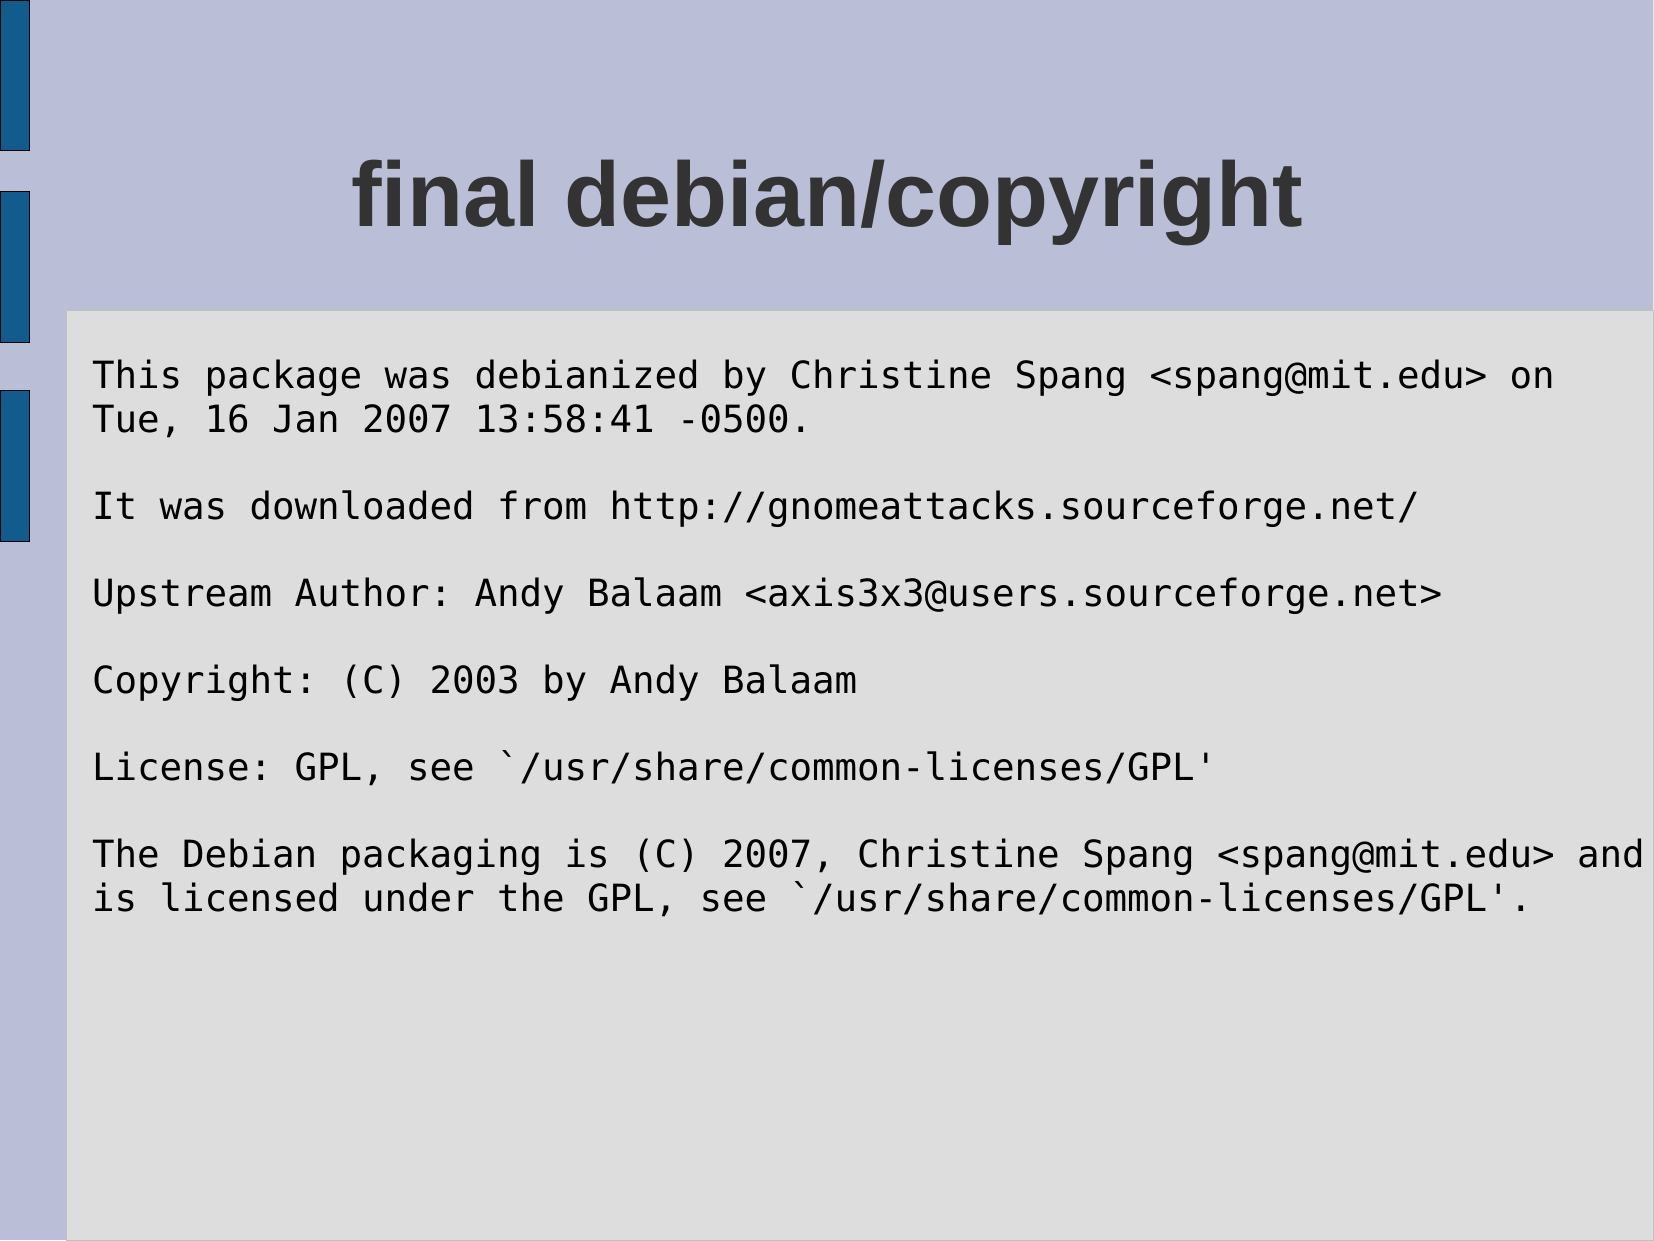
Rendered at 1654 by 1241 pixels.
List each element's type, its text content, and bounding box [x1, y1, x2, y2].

text_box This package was debianized by Christine Spang <spang@mit.edu> on Tue, 16 Jan 2007 13:58:41 -0500. It was downloaded from http://gnomeattacks.sourceforge.net/ Upstream Author: Andy Balaam <axis3x3@users.sourceforge.net> Copyright: (C) 2003 by Andy Balaam License: GPL, see `/usr/share/common-licenses/GPL' The Debian packaging is (C) 2007, Christine Spang <spang@mit.edu> and is licensed under the GPL, see `/usr/share/common-licenses/GPL'. [92, 354, 1654, 1074]
title final debian/copyright [121, 91, 1534, 299]
